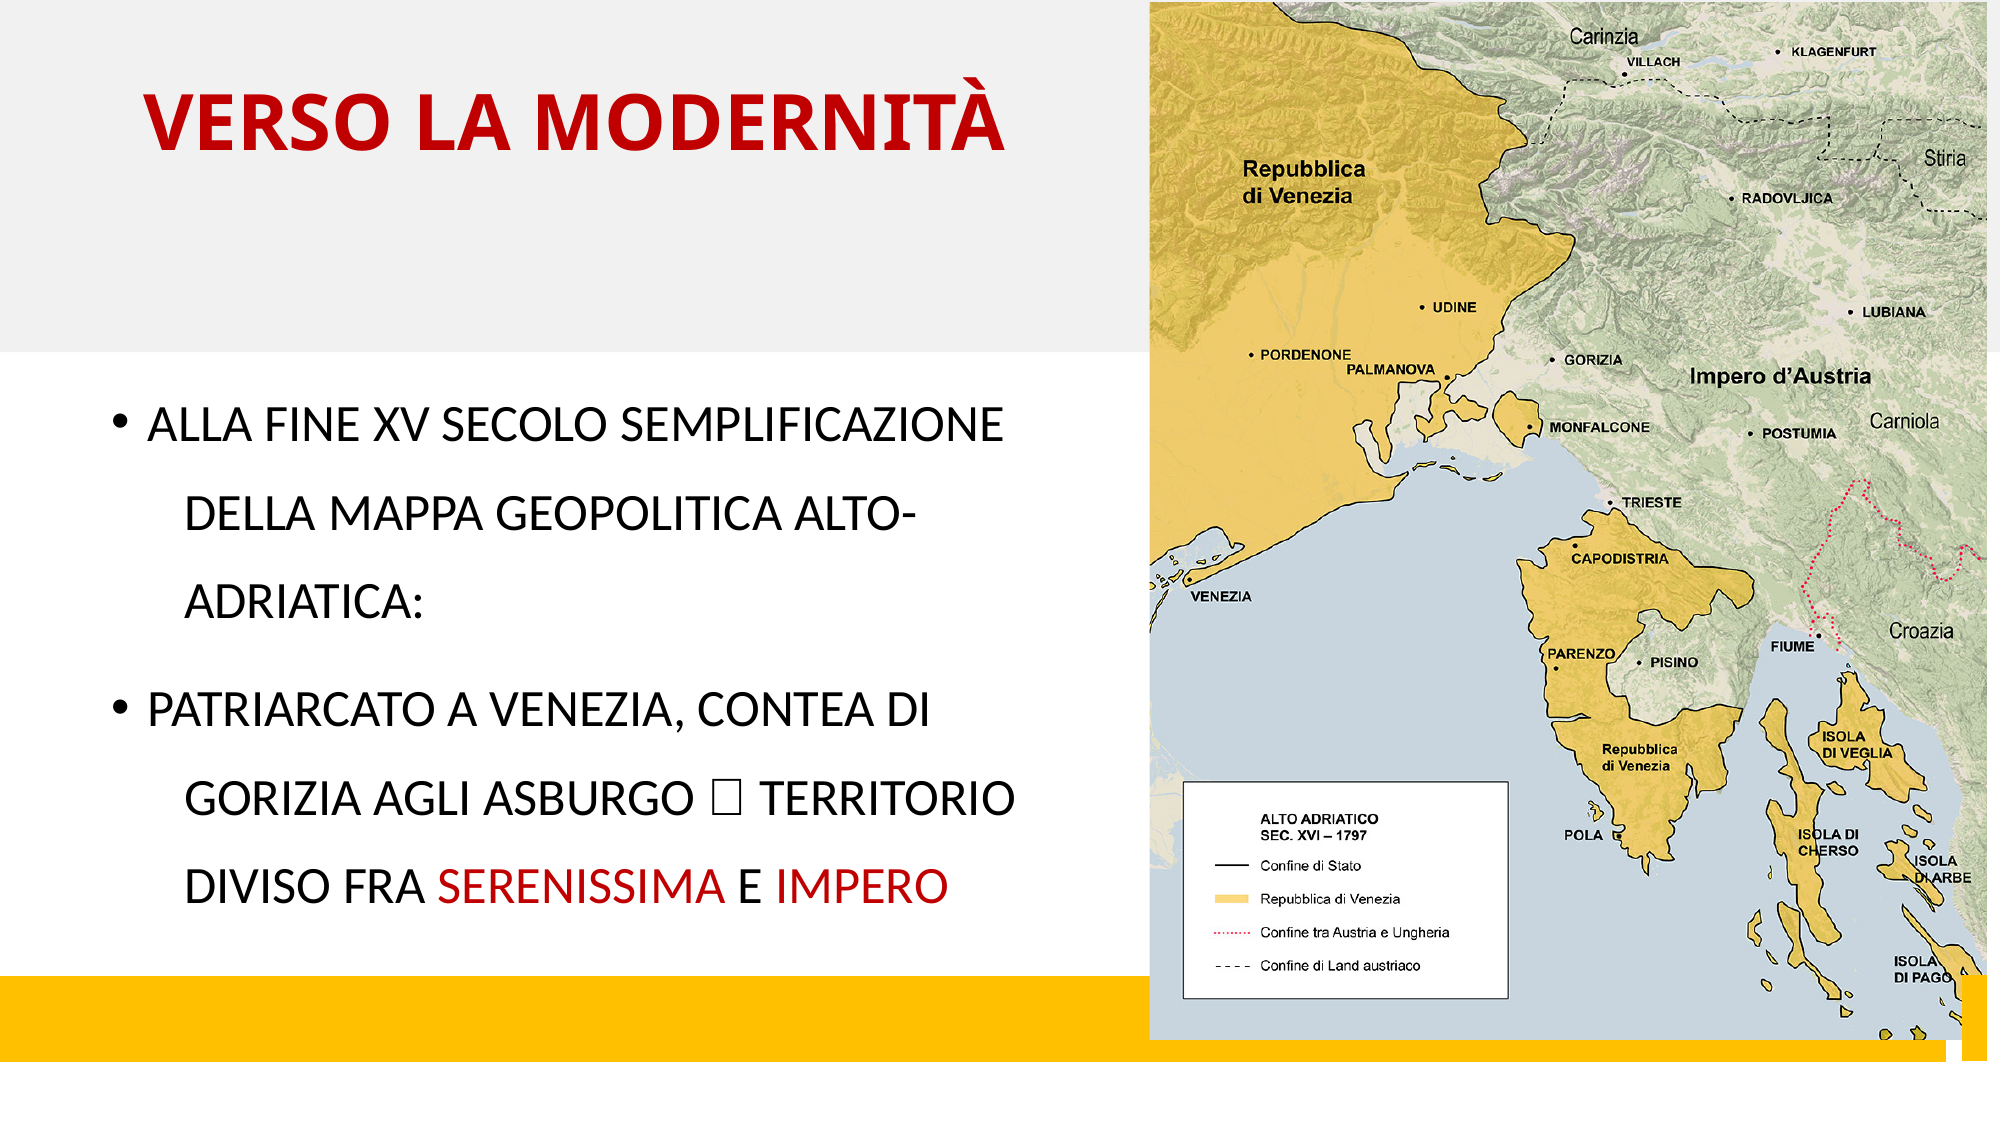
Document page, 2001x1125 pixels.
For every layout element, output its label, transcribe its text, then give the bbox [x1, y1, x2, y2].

title VERSO LA MODERNITÀ [95, 57, 1055, 175]
picture [1149, 2, 1987, 1040]
list ALLA FINE XV SECOLO SEMPLIFICAZIONE DELLA MAPPA GEOPOLITICA ALTO-ADRIATICA: PATRIARCATO A VENEZIA, CONTEA DI GORIZIA AGLI ASBURGO  TERRITORIO DIVISO FRA SERENISSIMA E IMPERO [96, 352, 1055, 926]
text_box [0, 0, 2000, 1125]
